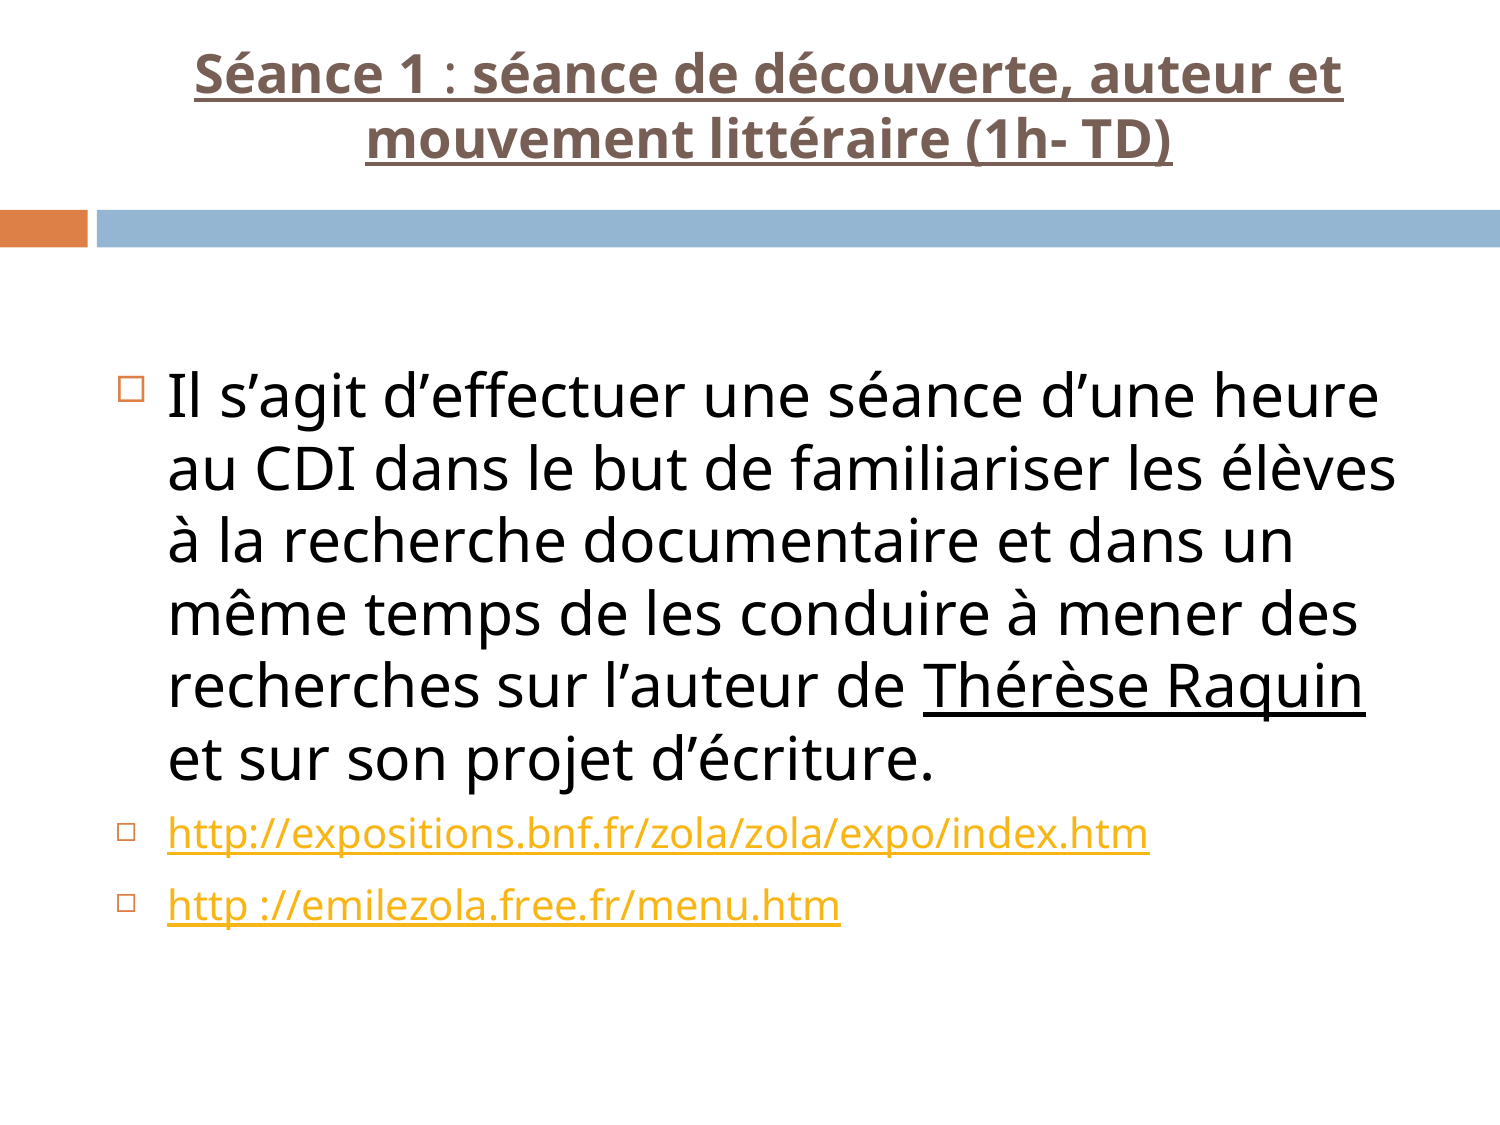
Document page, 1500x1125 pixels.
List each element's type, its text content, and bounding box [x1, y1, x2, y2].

list Il s’agit d’effectuer une séance d’une heure au CDI dans le but de familiariser les élèves à la recherche documentaire et dans un même temps de les conduire à mener des recherches sur l’auteur de Thérèse Raquin et sur son projet d’écriture. http://expositions.bnf.fr/zola/zola/expo/index.htm http ://emilezola.free.fr/menu.htm [100, 262, 1438, 1125]
title Séance 1 : séance de découverte, auteur et mouvement littéraire (1h- TD) [100, 31, 1438, 247]
